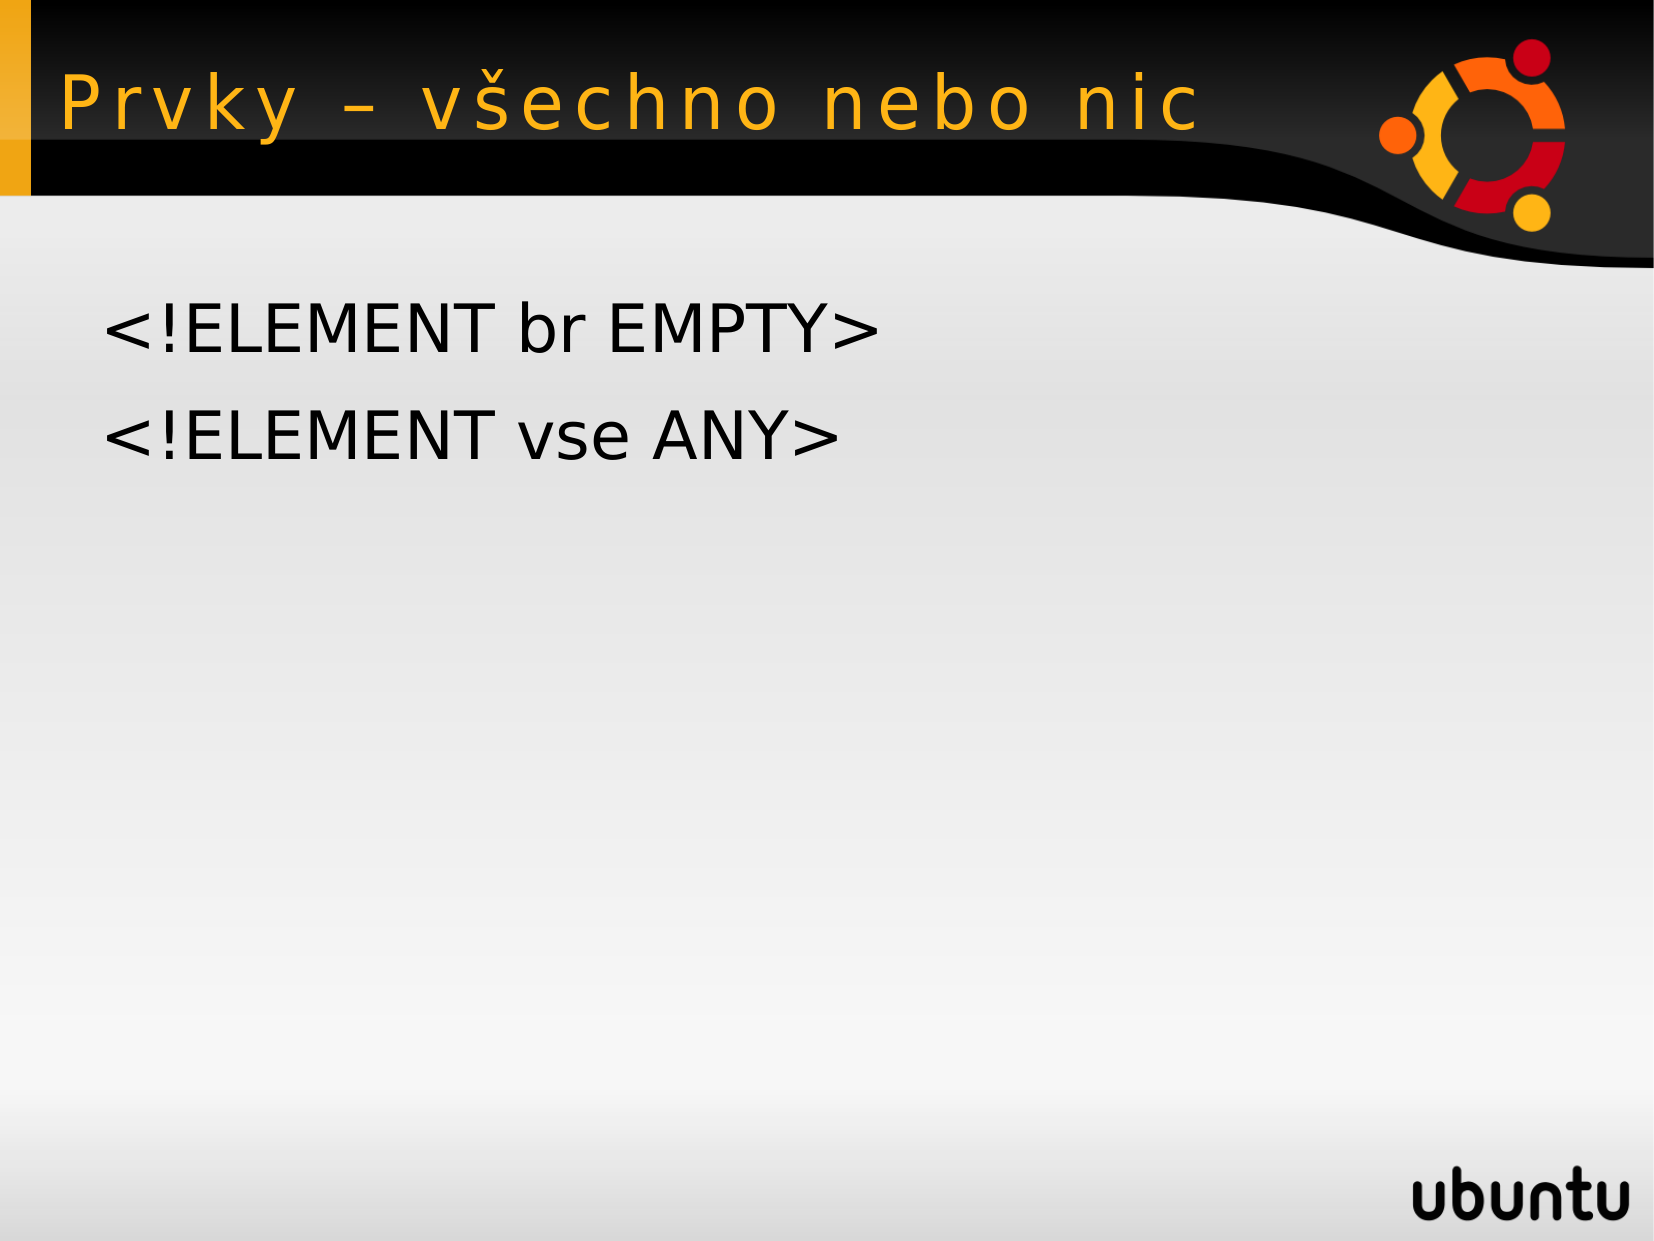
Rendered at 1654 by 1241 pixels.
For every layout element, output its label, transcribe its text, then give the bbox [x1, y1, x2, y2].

title Prvky – všechno nebo nic [59, 29, 1270, 178]
list <!ELEMENT br EMPTY> <!ELEMENT vse ANY> [82, 290, 1571, 1109]
picture [0, 0, 1654, 1241]
